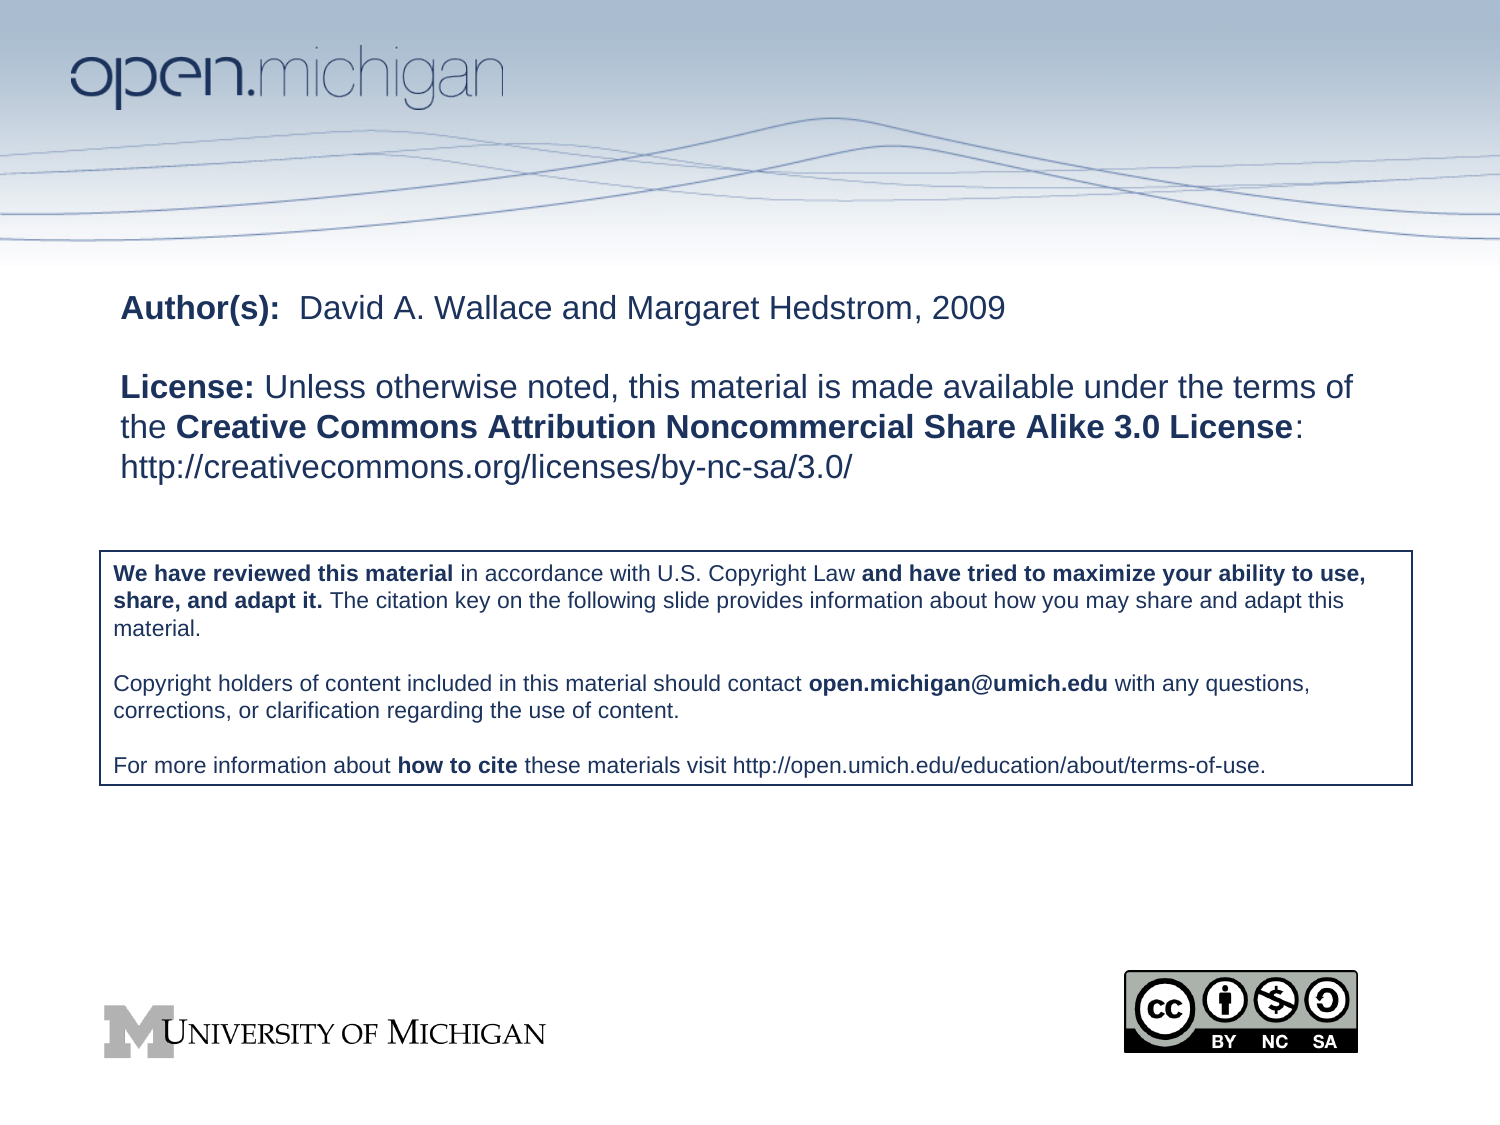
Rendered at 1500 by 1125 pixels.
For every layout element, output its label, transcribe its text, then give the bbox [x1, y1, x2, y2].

text_box Author(s): David A. Wallace and Margaret Hedstrom, 2009 License: Unless otherwise noted, this material is made available under the terms of the Creative Commons Attribution Noncommercial Share Alike 3.0 License: http://creativecommons.org/licenses/by-nc-sa/3.0/ [106, 278, 1401, 493]
text_box We have reviewed this material in accordance with U.S. Copyright Law and have tried to maximize your ability to use, share, and adapt it. The citation key on the following slide provides information about how you may share and adapt this material. Copyright holders of content included in this material should contact open.michigan@umich.edu with any questions, corrections, or clarification regarding the use of content. For more information about how to cite these materials visit http://open.umich.edu/education/about/terms-of-use. [99, 551, 1413, 785]
picture [0, 0, 1500, 266]
picture [103, 1004, 546, 1059]
picture [1124, 970, 1358, 1053]
